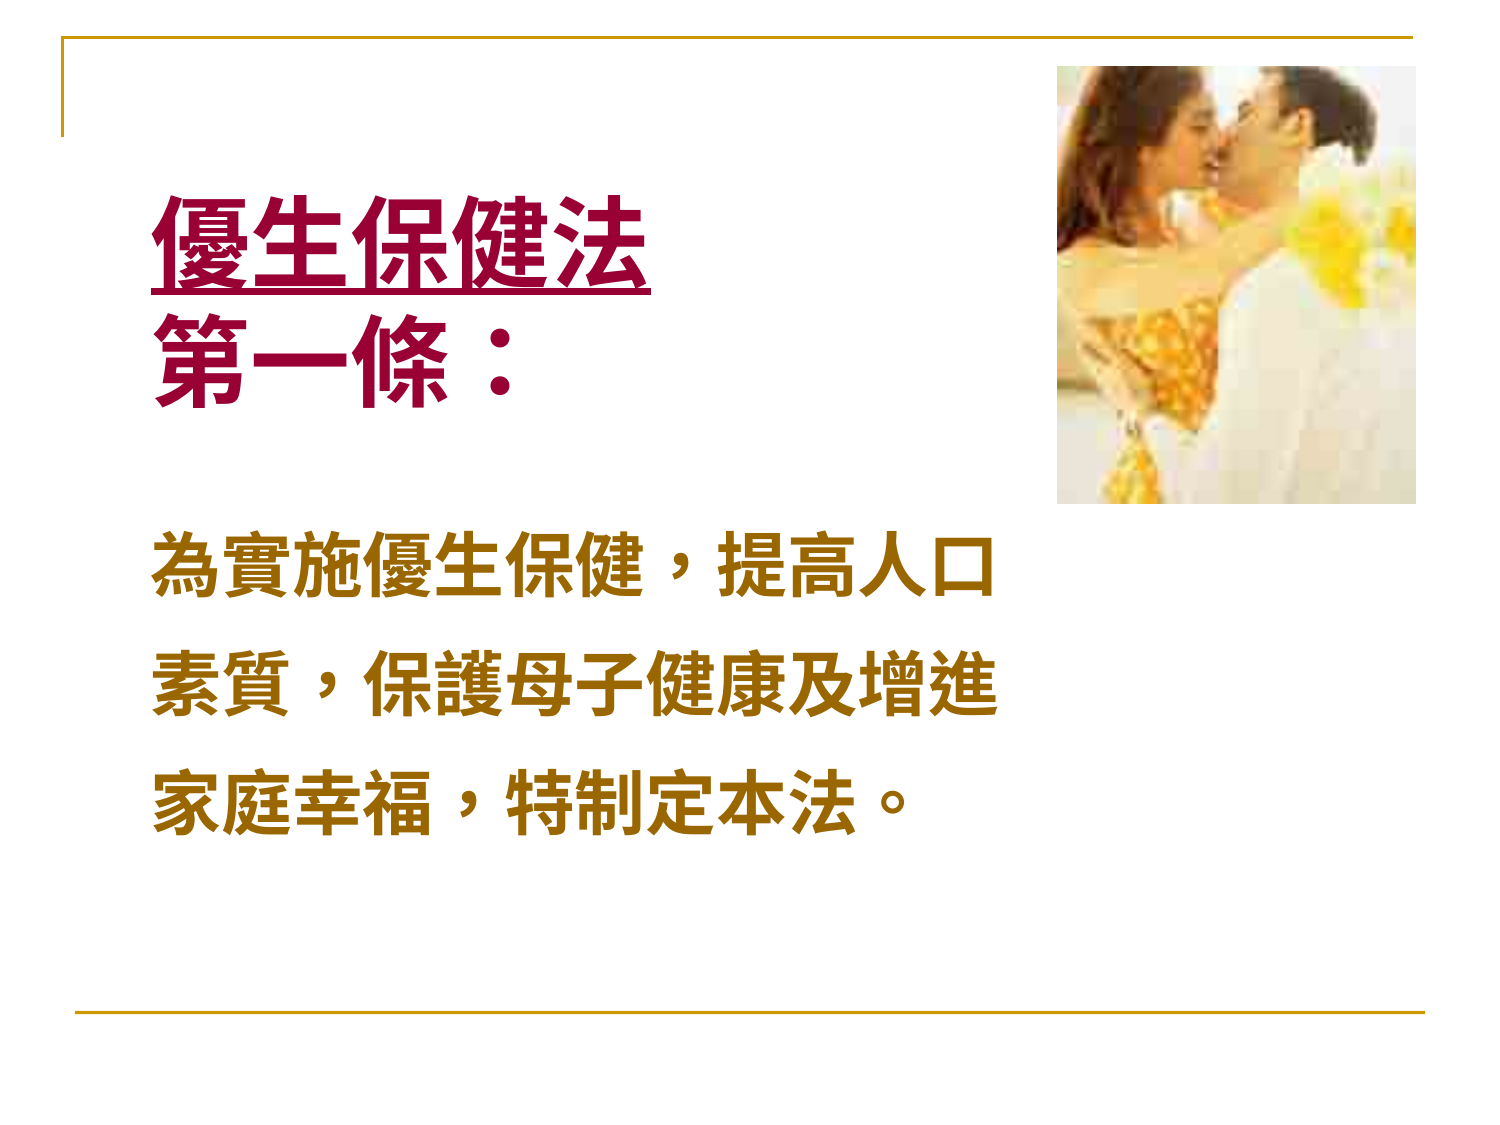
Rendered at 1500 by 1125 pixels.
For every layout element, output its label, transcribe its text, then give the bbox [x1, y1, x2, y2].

text_box 優生保健法 第一條： [135, 172, 666, 428]
title 為實施優生保健，提高人口素質，保護母子健康及增進家庭幸福，特制定本法。 [135, 479, 1081, 882]
picture [1057, 66, 1416, 504]
